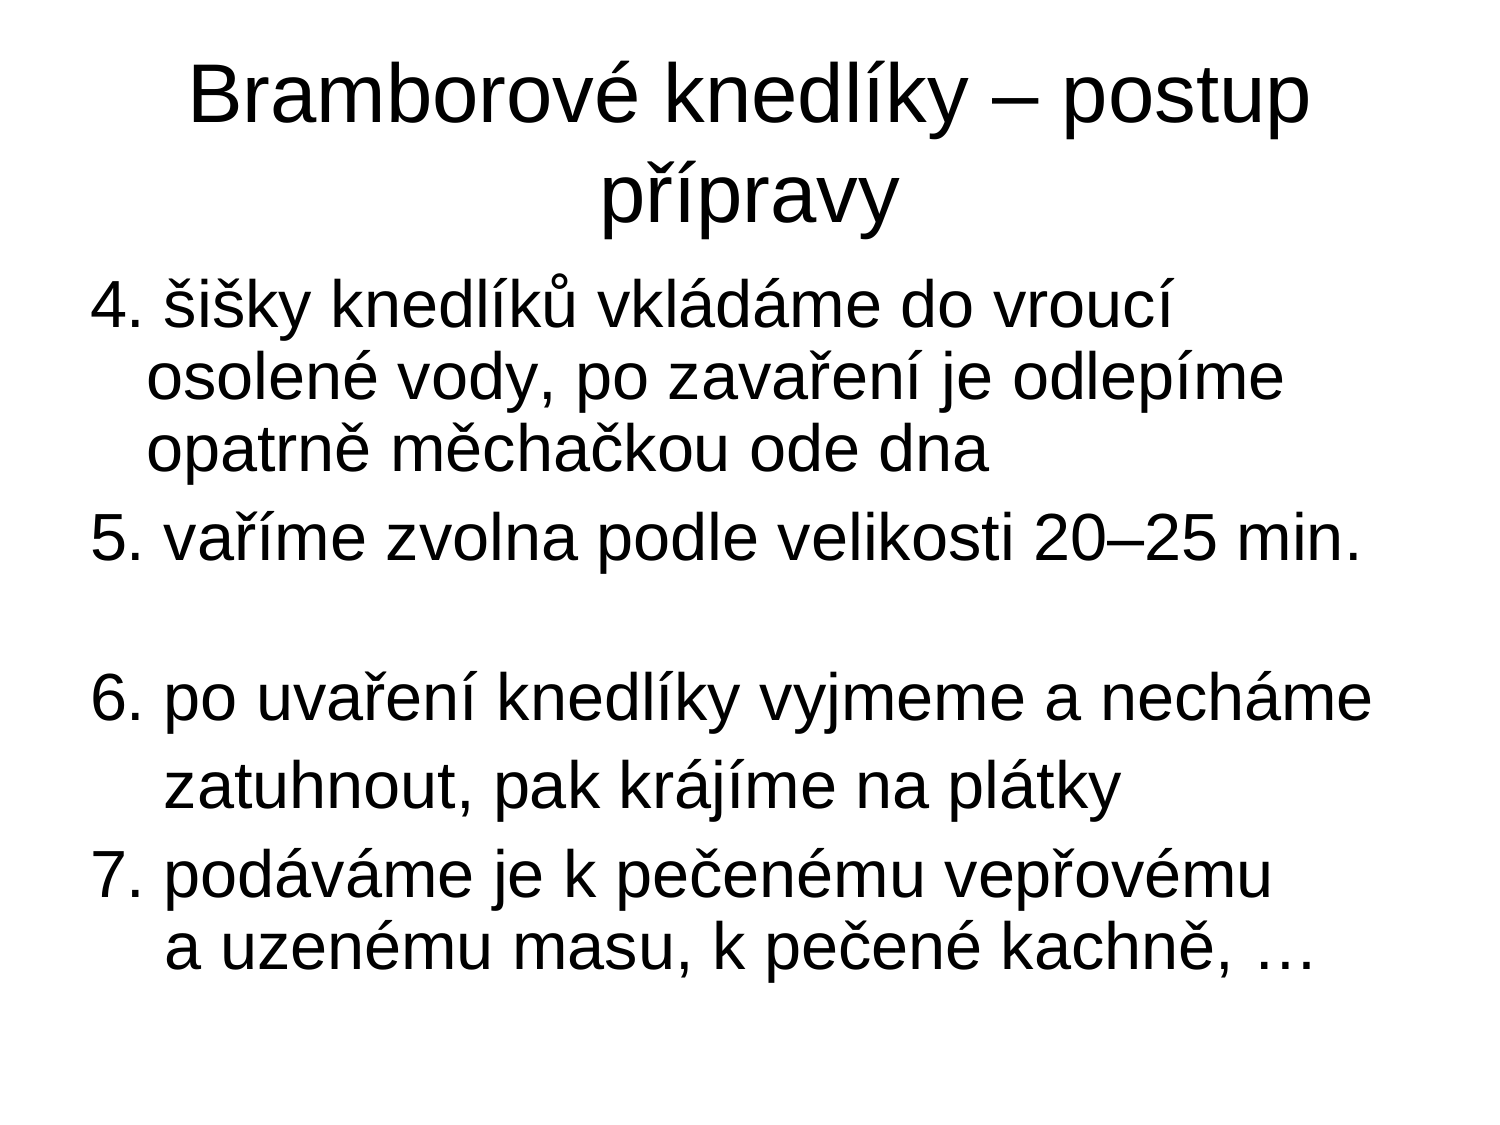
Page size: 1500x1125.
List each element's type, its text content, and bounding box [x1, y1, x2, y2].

title Bramborové knedlíky – postup přípravy [75, 31, 1426, 247]
list 4. šišky knedlíků vkládáme do vroucí osolené vody, po zavaření je odlepíme opatrně měchačkou ode dna 5. vaříme zvolna podle velikosti 20–25 min. 6. po uvaření knedlíky vyjmeme a necháme zatuhnout, pak krájíme na plátky 7. podáváme je k pečenému vepřovému a uzenému masu, k pečené kachně, … [75, 262, 1426, 1042]
